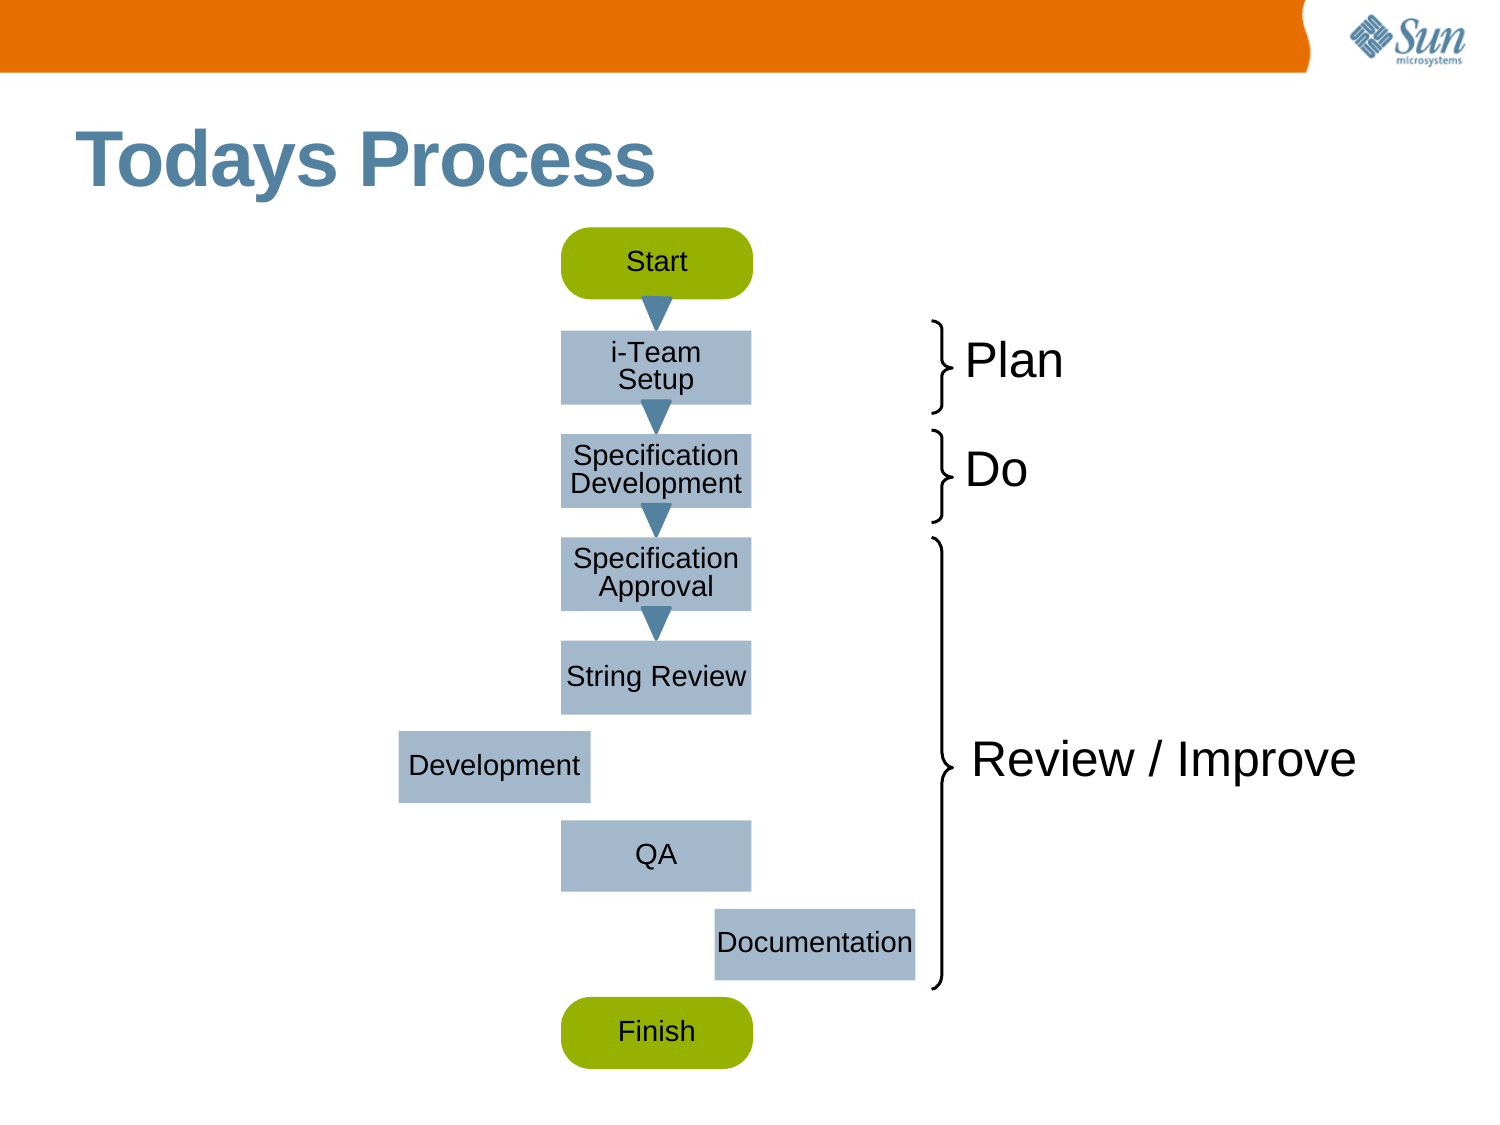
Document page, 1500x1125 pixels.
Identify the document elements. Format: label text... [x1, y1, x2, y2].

text_box Specification Development [561, 434, 752, 508]
text_box Specification Approval [561, 537, 752, 612]
text_box Finish [561, 996, 753, 1069]
text_box Development [398, 731, 591, 804]
text_box String Review [561, 640, 752, 715]
text_box Start [561, 228, 753, 300]
text_box Plan [964, 339, 1065, 396]
text_box Do [964, 448, 1029, 505]
text_box Review / Improve [971, 738, 1358, 795]
text_box Documentation [714, 908, 916, 981]
picture [0, 0, 1500, 75]
text_box i-Team Setup [561, 330, 752, 405]
title Todays Process [75, 122, 1438, 228]
text_box QA [561, 820, 752, 892]
